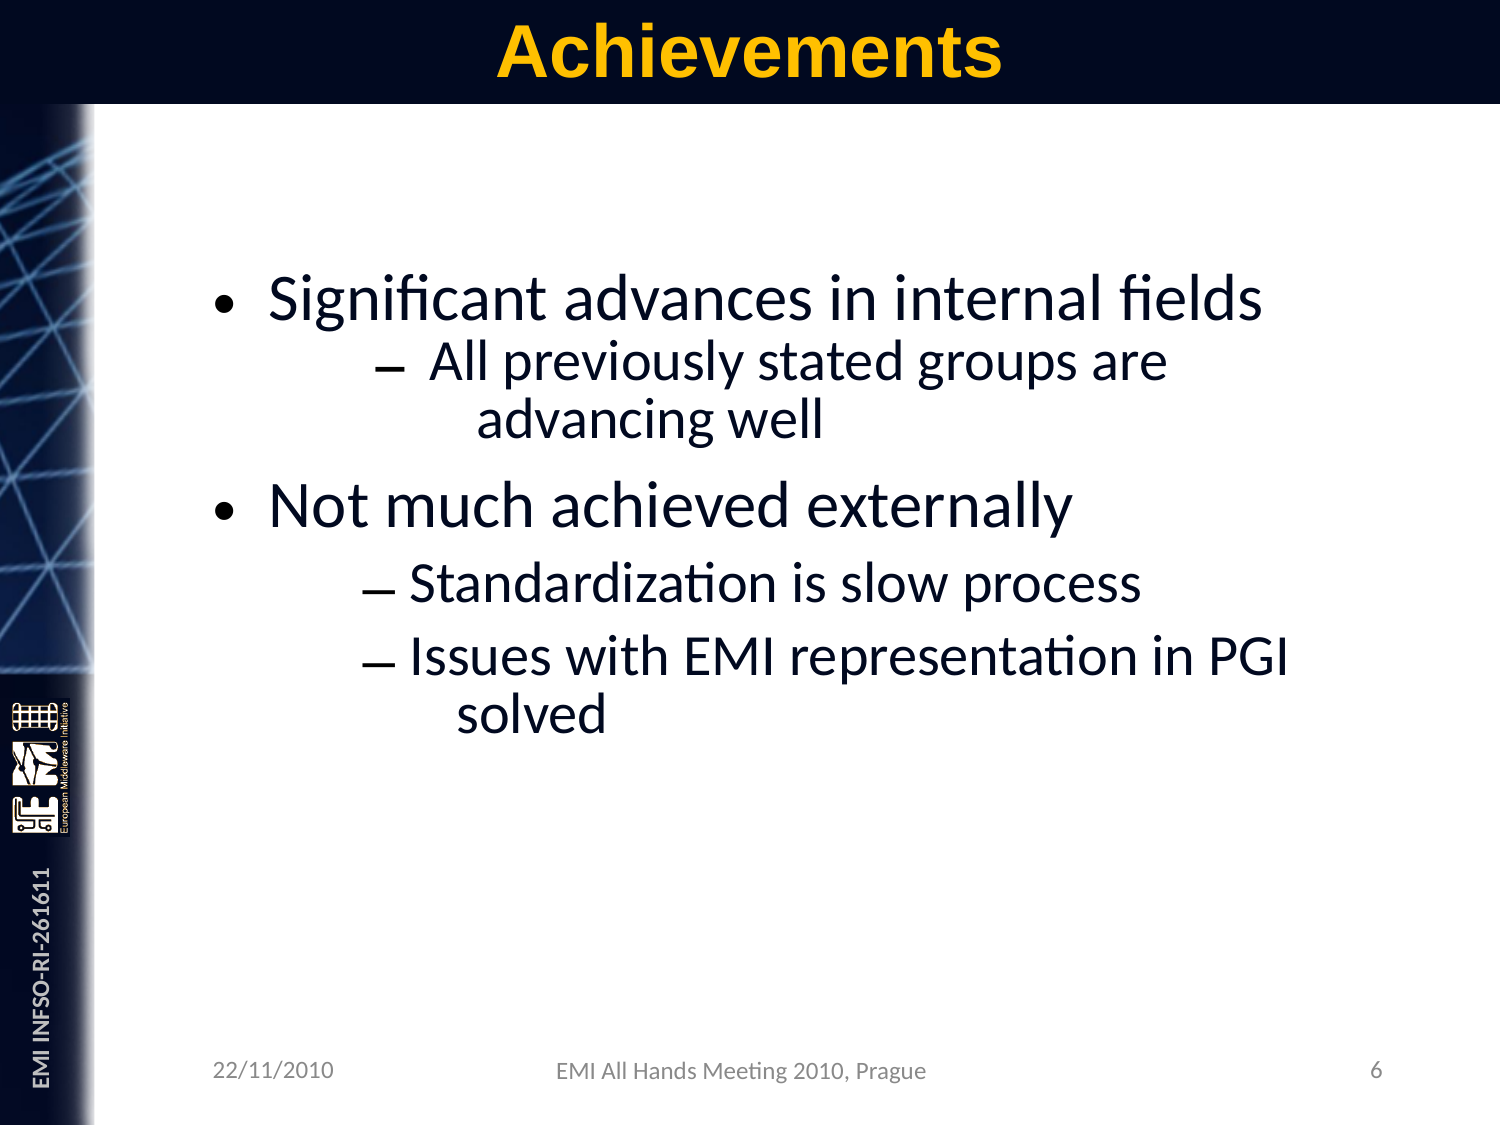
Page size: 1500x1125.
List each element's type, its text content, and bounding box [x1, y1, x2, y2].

picture [0, 104, 106, 1125]
text_box <number> [1354, 1042, 1424, 1103]
list Significant advances in internal fields All previously stated groups are advancing well Not much achieved externally Standardization is slow process Issues with EMI representation in PGI solved [197, 262, 1426, 1005]
title Achievements [0, 0, 1500, 104]
